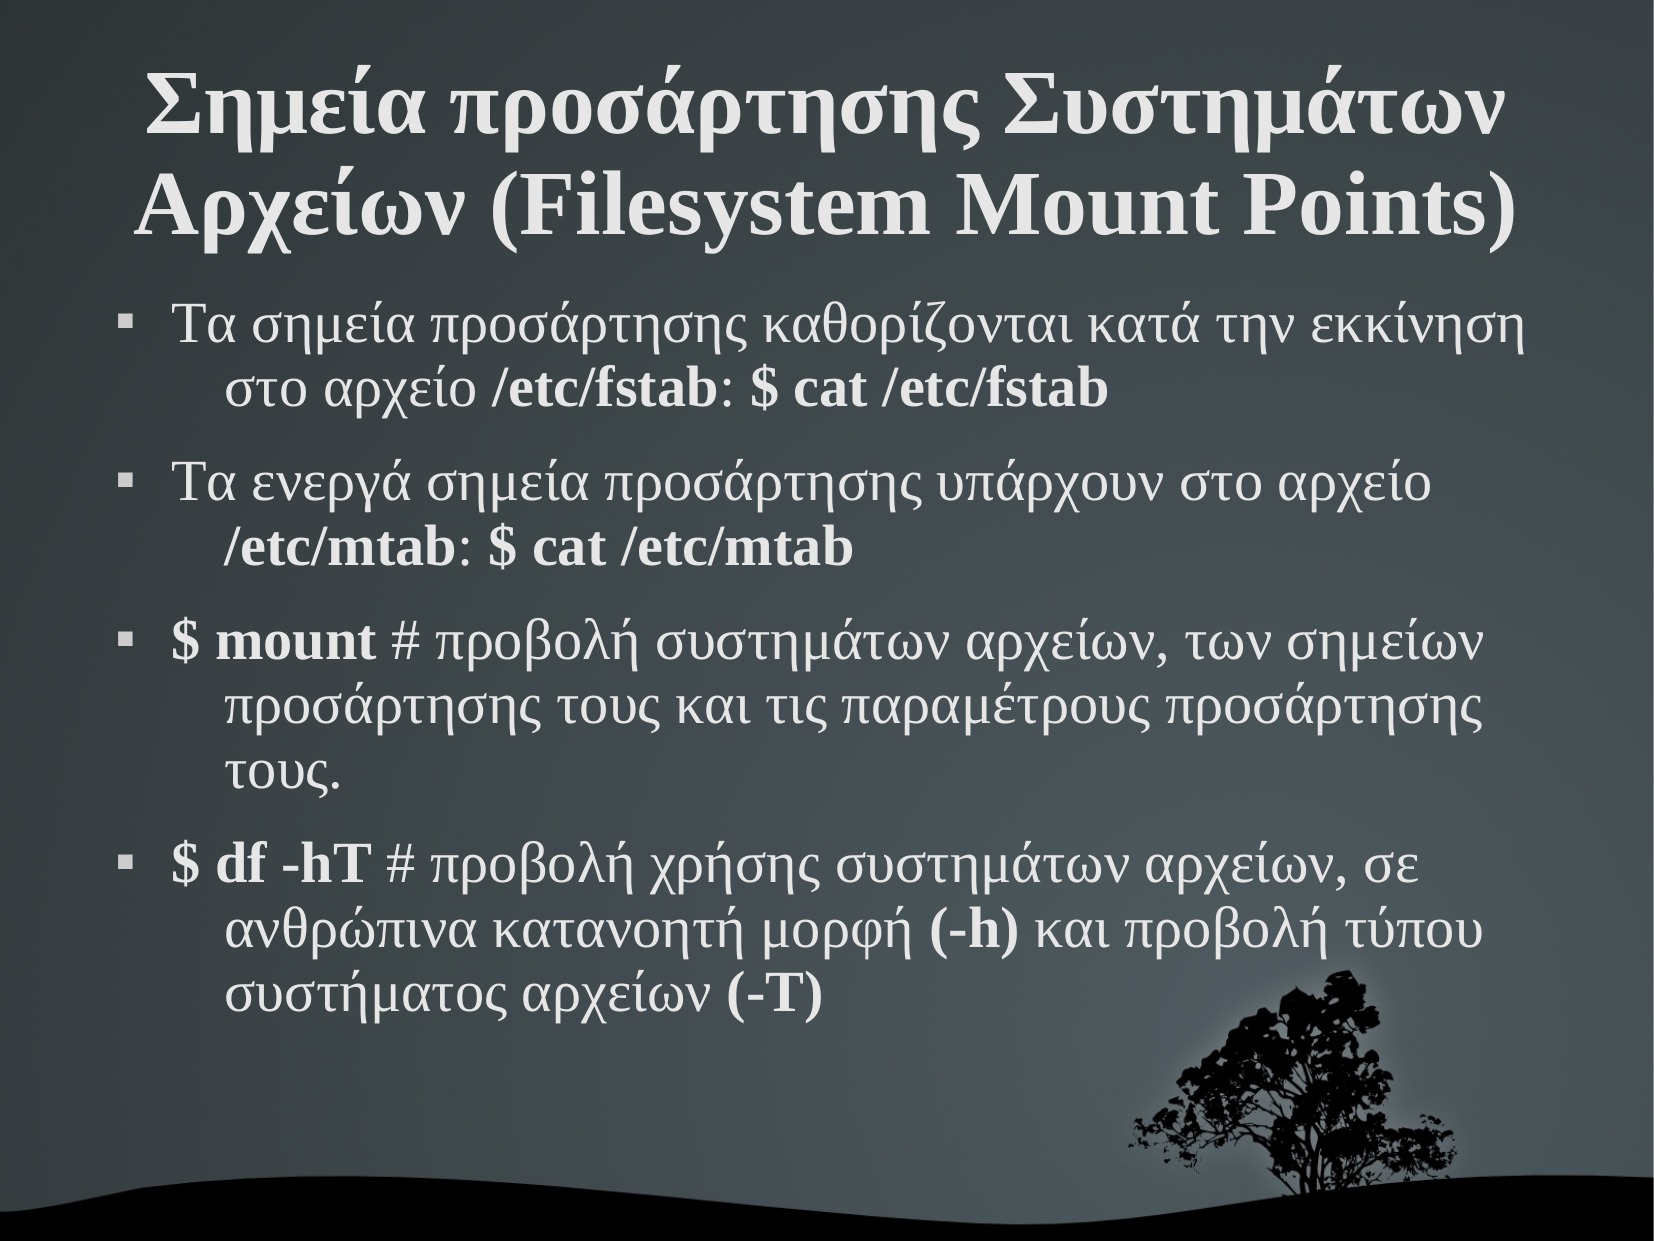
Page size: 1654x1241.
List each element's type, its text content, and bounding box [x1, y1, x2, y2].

picture [0, 0, 1654, 1241]
list Τα σημεία προσάρτησης καθορίζονται κατά την εκκίνηση στο αρχείο /etc/fstab: $ cat /etc/fstab Τα ενεργά σημεία προσάρτησης υπάρχουν στο αρχείο /etc/mtab: $ cat /etc/mtab $ mount # προβολή συστημάτων αρχείων, των σημείων προσάρτησης τους και τις παραμέτρους προσάρτησης τους. $ df -hT # προβολή χρήσης συστημάτων αρχείων, σε ανθρώπινα κατανοητή μορφή (-h) και προβολή τύπου συστήματος αρχείων (-T) [82, 290, 1571, 1117]
title Σημεία προσάρτησης Συστημάτων Αρχείων (Filesystem Mount Points) [82, 33, 1571, 273]
